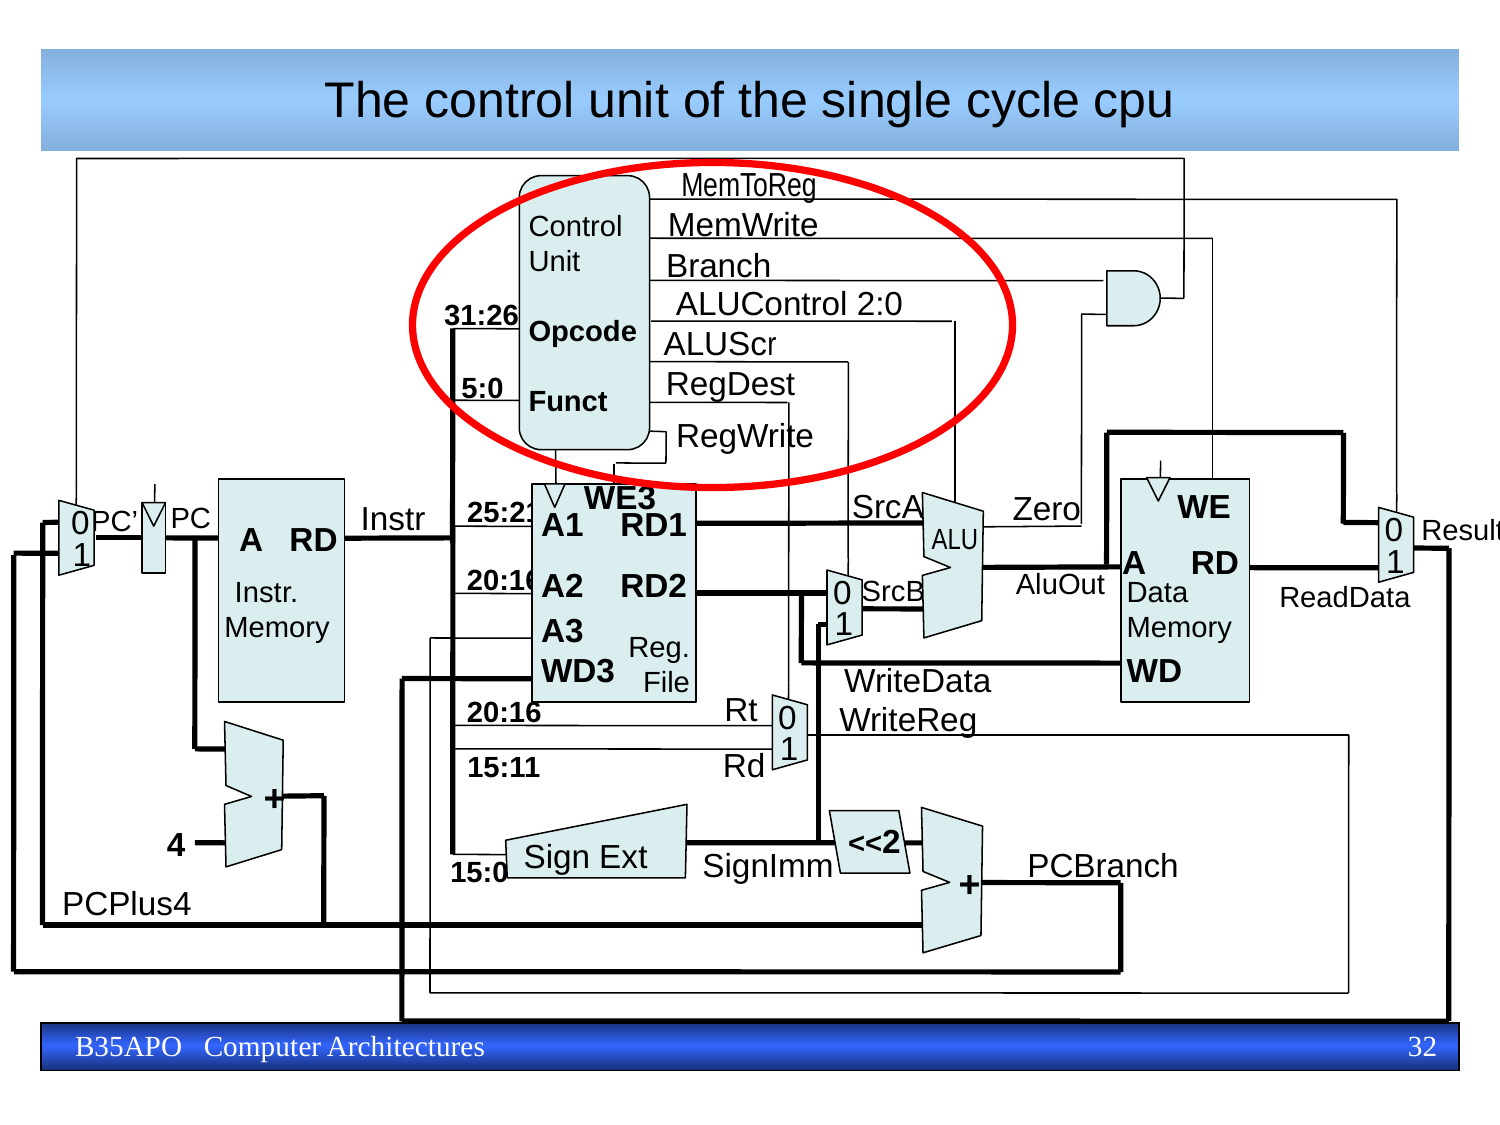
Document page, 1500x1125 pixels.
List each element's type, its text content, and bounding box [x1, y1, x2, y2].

text_box WE3 [596, 470, 671, 482]
text_box 0 [53, 495, 96, 548]
text_box Instr. Memory [218, 479, 345, 702]
title The control unit of the single cycle cpu [41, 49, 1459, 151]
text_box + [244, 768, 302, 826]
text_box [921, 885, 982, 953]
text_box [544, 483, 565, 508]
text_box [1410, 516, 1414, 574]
text_box WriteReg [833, 691, 984, 744]
text_box RegDest [659, 356, 802, 409]
text_box Rt [718, 682, 764, 735]
text_box MemToReg [675, 156, 823, 169]
text_box WE [1171, 479, 1254, 532]
text_box Result [1415, 505, 1500, 552]
text_box [839, 869, 910, 874]
text_box Sign Ext [505, 804, 687, 878]
text_box 20:16 [460, 555, 532, 603]
text_box SrcB [858, 565, 932, 613]
text_box PCBranch [1021, 837, 1186, 890]
text_box A3 WD3 [535, 603, 628, 696]
text_box MemToReg [675, 167, 823, 209]
text_box PC’ [96, 513, 106, 521]
text_box Reg. File [560, 483, 578, 497]
text_box [803, 703, 808, 761]
text_box 0 [782, 708, 792, 721]
text_box 1 [1380, 533, 1411, 586]
text_box [922, 562, 983, 638]
text_box PC’ [96, 495, 145, 543]
text_box 31:26 [438, 290, 519, 338]
text_box ALUScr [657, 316, 820, 369]
text_box AluOut [1009, 559, 1112, 607]
text_box [224, 721, 284, 794]
text_box 25:21 [461, 487, 532, 534]
text_box PC [164, 493, 218, 541]
text_box 15:0 [444, 847, 516, 895]
text_box 15:0 [497, 865, 503, 879]
text_box SrcB [863, 588, 876, 599]
text_box SrcA [908, 499, 916, 509]
text_box WD [1120, 643, 1203, 696]
text_box [1146, 477, 1171, 502]
text_box ReadData [1273, 572, 1418, 619]
text_box <<2 [823, 813, 916, 869]
text_box Rd [716, 738, 772, 791]
text_box WE3 [578, 475, 671, 523]
text_box Branch [660, 238, 778, 291]
text_box A RD [221, 512, 348, 564]
text_box ALU [925, 514, 985, 562]
text_box A RD [1116, 535, 1260, 588]
text_box WriteData [927, 672, 940, 690]
text_box ALUControl 2:0 [669, 275, 910, 328]
text_box 0 [75, 513, 85, 526]
text_box 1 [773, 721, 805, 774]
text_box 0 [772, 690, 803, 743]
text_box 4 [140, 815, 201, 871]
text_box A1 RD1 [535, 497, 699, 550]
text_box Zero [1006, 481, 1088, 534]
text_box 15:11 [461, 742, 547, 790]
text_box [224, 798, 283, 867]
text_box 0 [837, 583, 847, 596]
text_box SrcA [845, 479, 931, 532]
text_box 1 [828, 596, 860, 649]
text_box Reg. File [532, 483, 696, 702]
text_box PCPlus4 [56, 876, 198, 929]
text_box MemWrite [662, 197, 826, 250]
text_box [858, 578, 863, 636]
text_box [142, 502, 166, 574]
text_box Control Unit Opcode Funct [519, 175, 650, 450]
text_box Control Unit Opcode Funct [519, 175, 577, 196]
text_box 0 [827, 565, 858, 618]
text_box + [939, 854, 999, 912]
text_box [1106, 270, 1161, 326]
text_box Instr [354, 490, 432, 543]
text_box 0 [1388, 520, 1398, 533]
text_box [921, 807, 983, 879]
text_box RegWrite [670, 408, 821, 461]
text_box SignImm [696, 838, 840, 891]
text_box Data Memory [1120, 588, 1250, 702]
text_box Data Memory [1120, 479, 1250, 535]
text_box 1 [54, 526, 98, 579]
text_box 0 [1378, 502, 1410, 555]
text_box WriteData [838, 653, 998, 706]
text_box 5:0 [455, 363, 510, 411]
text_box A2 RD2 [535, 558, 699, 611]
text_box [922, 492, 984, 558]
text_box 20:16 [460, 687, 548, 735]
